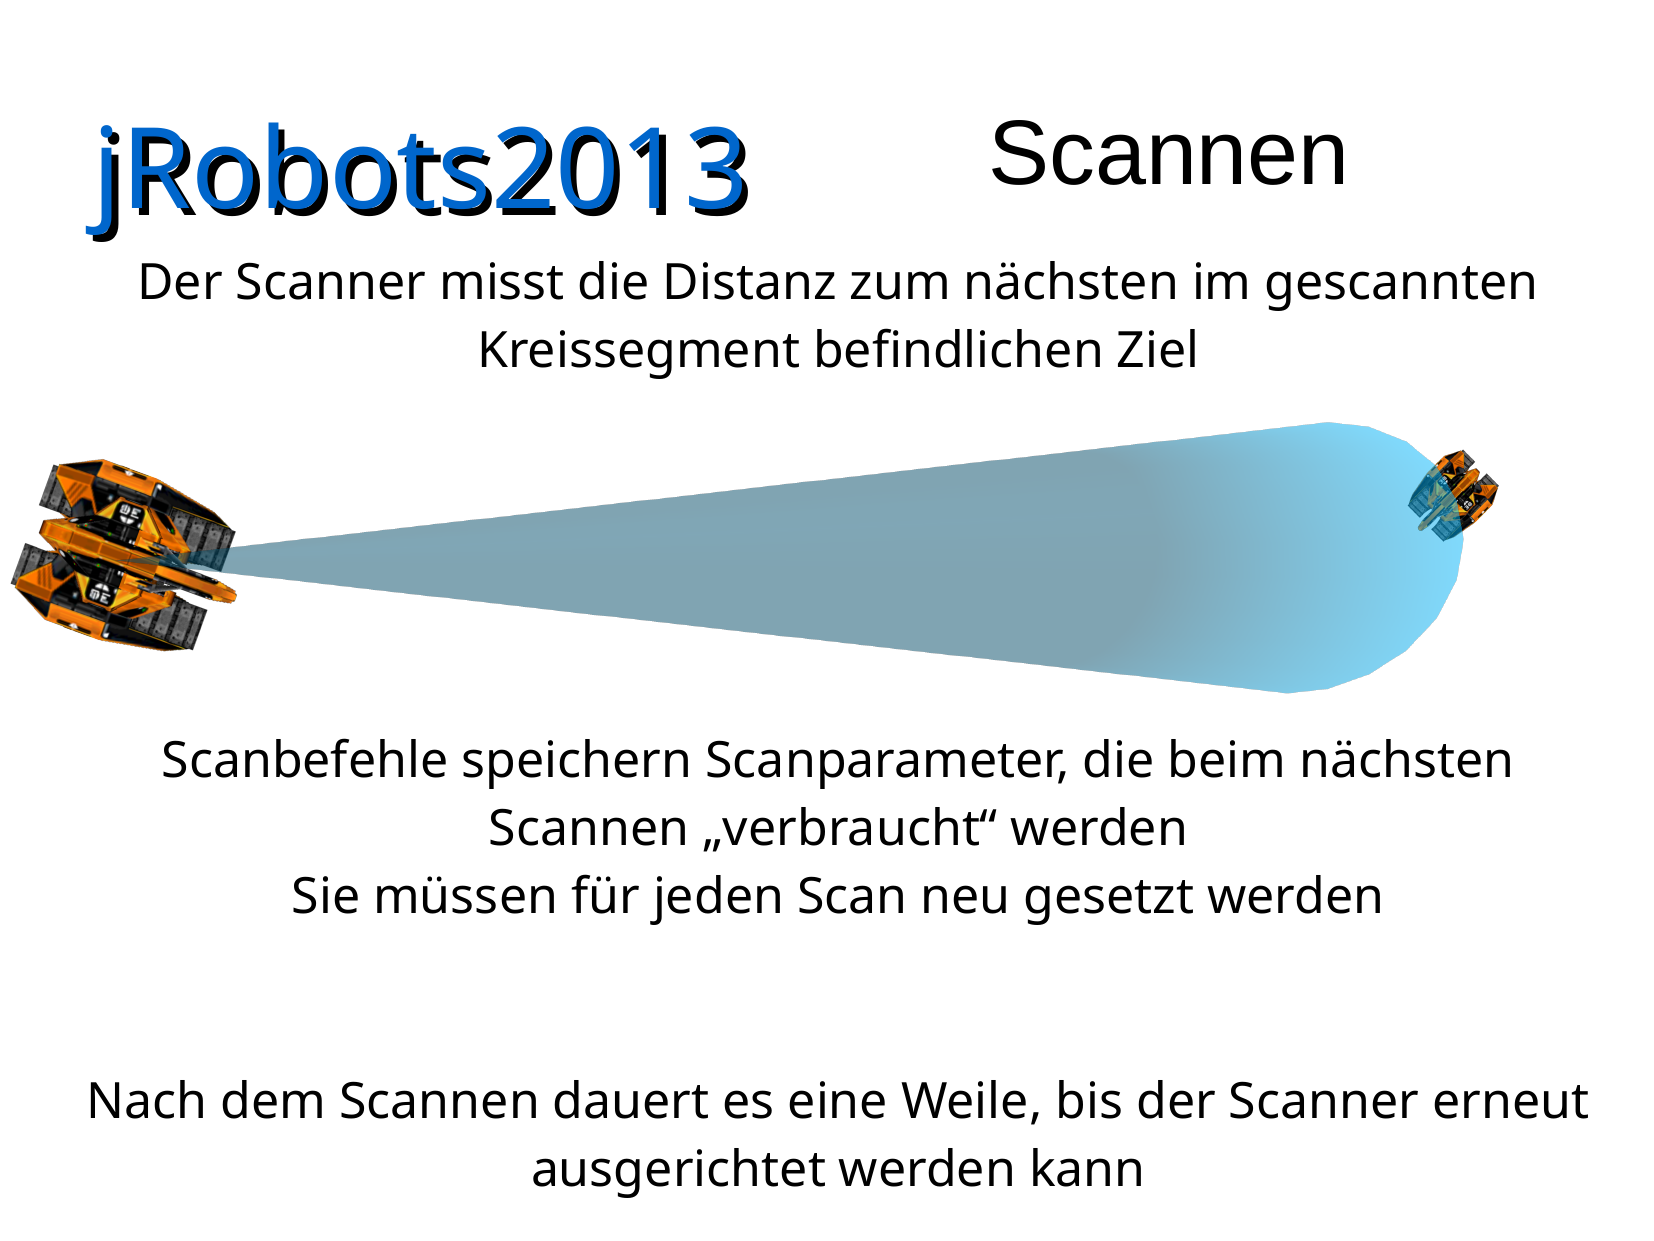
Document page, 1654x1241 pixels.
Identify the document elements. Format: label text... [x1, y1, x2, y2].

title Scannen [767, 49, 1571, 257]
picture [0, 442, 266, 680]
subtitle Der Scanner misst die Distanz zum nächsten im gescannten Kreissegment befindlichen Ziel Scanbefehle speichern Scanparameter, die beim nächsten Scannen „verbraucht“ werden Sie müssen für jeden Scan neu gesetzt werden Nach dem Scannen dauert es eine Weile, bis der Scanner erneut ausgerichtet werden kann [82, 265, 1595, 1182]
